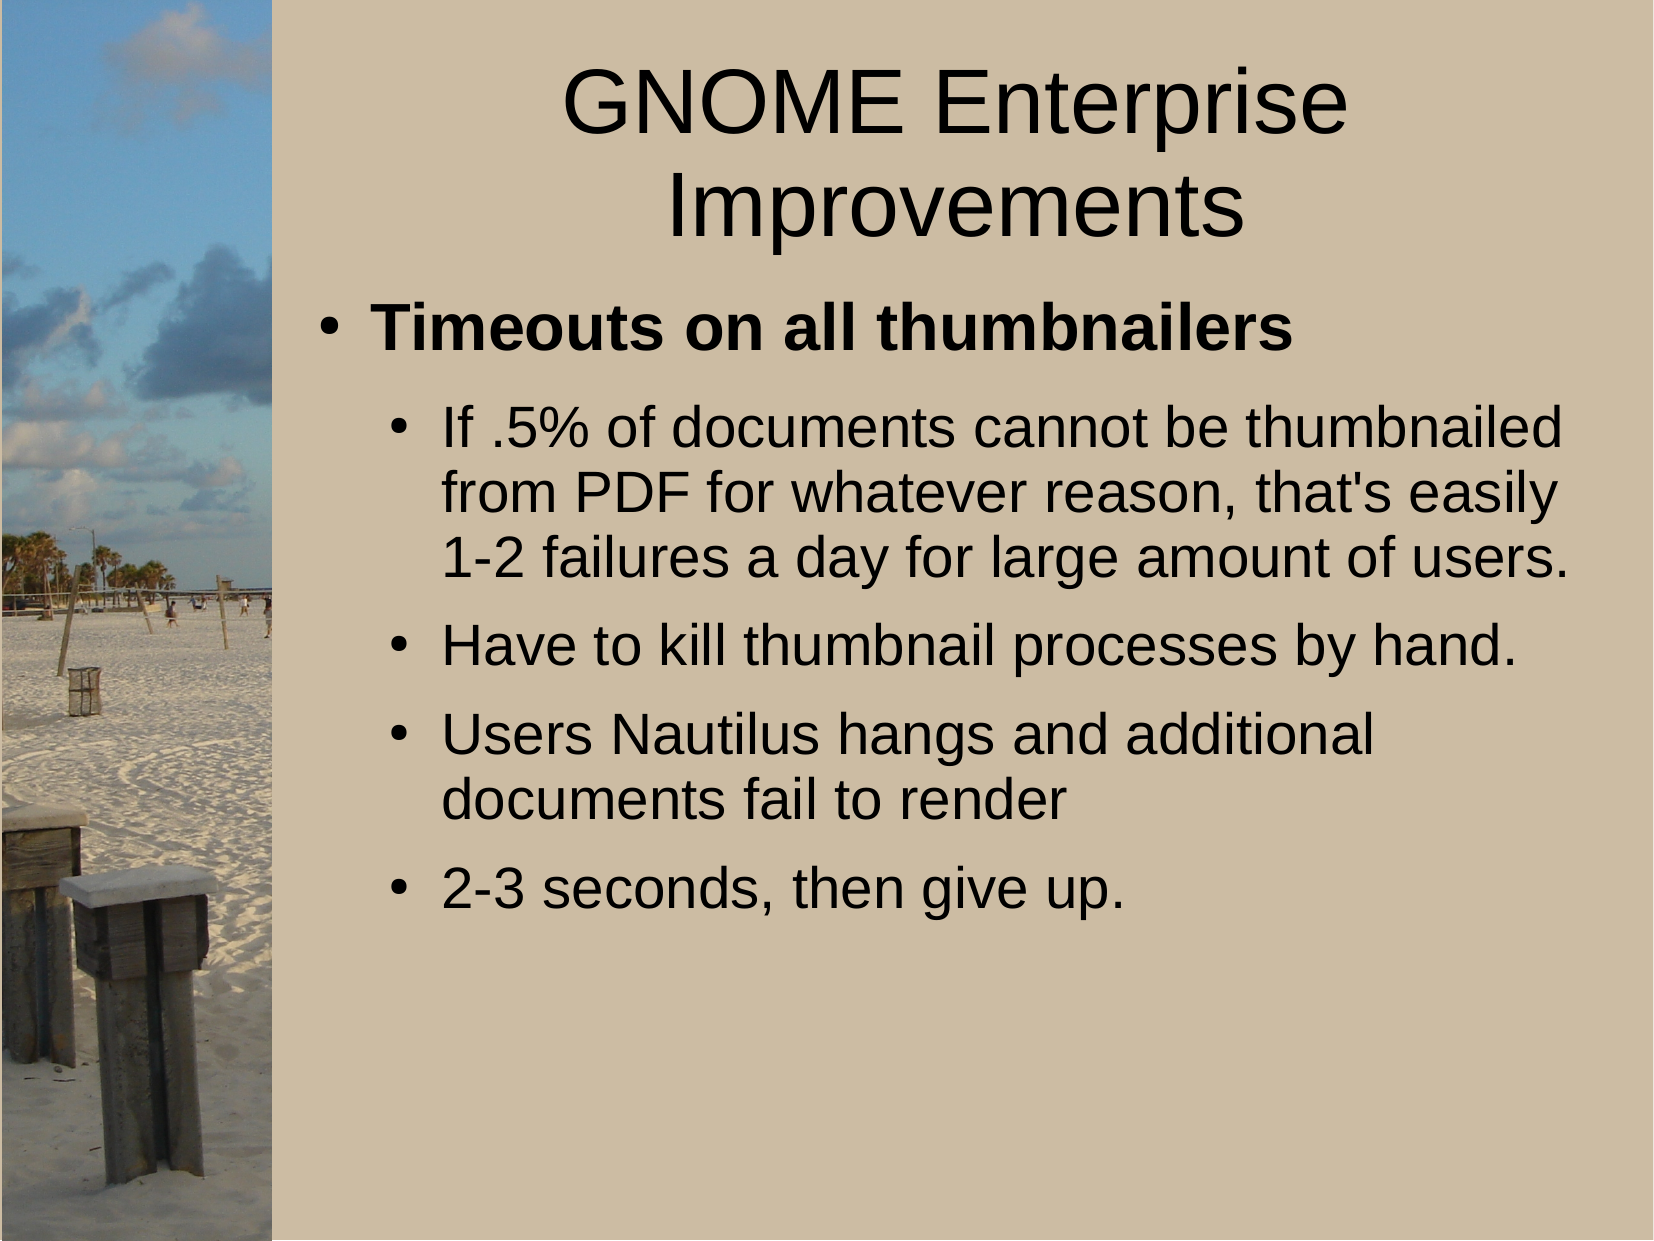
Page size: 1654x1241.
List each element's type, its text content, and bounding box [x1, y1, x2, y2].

list Timeouts on all thumbnailers If .5% of documents cannot be thumbnailed from PDF for whatever reason, that's easily 1-2 failures a day for large amount of users. Have to kill thumbnail processes by hand. Users Nautilus hangs and additional documents fail to render 2-3 seconds, then give up. [300, 290, 1613, 1094]
title GNOME Enterprise Improvements [300, 49, 1613, 257]
picture [2, 0, 272, 1241]
